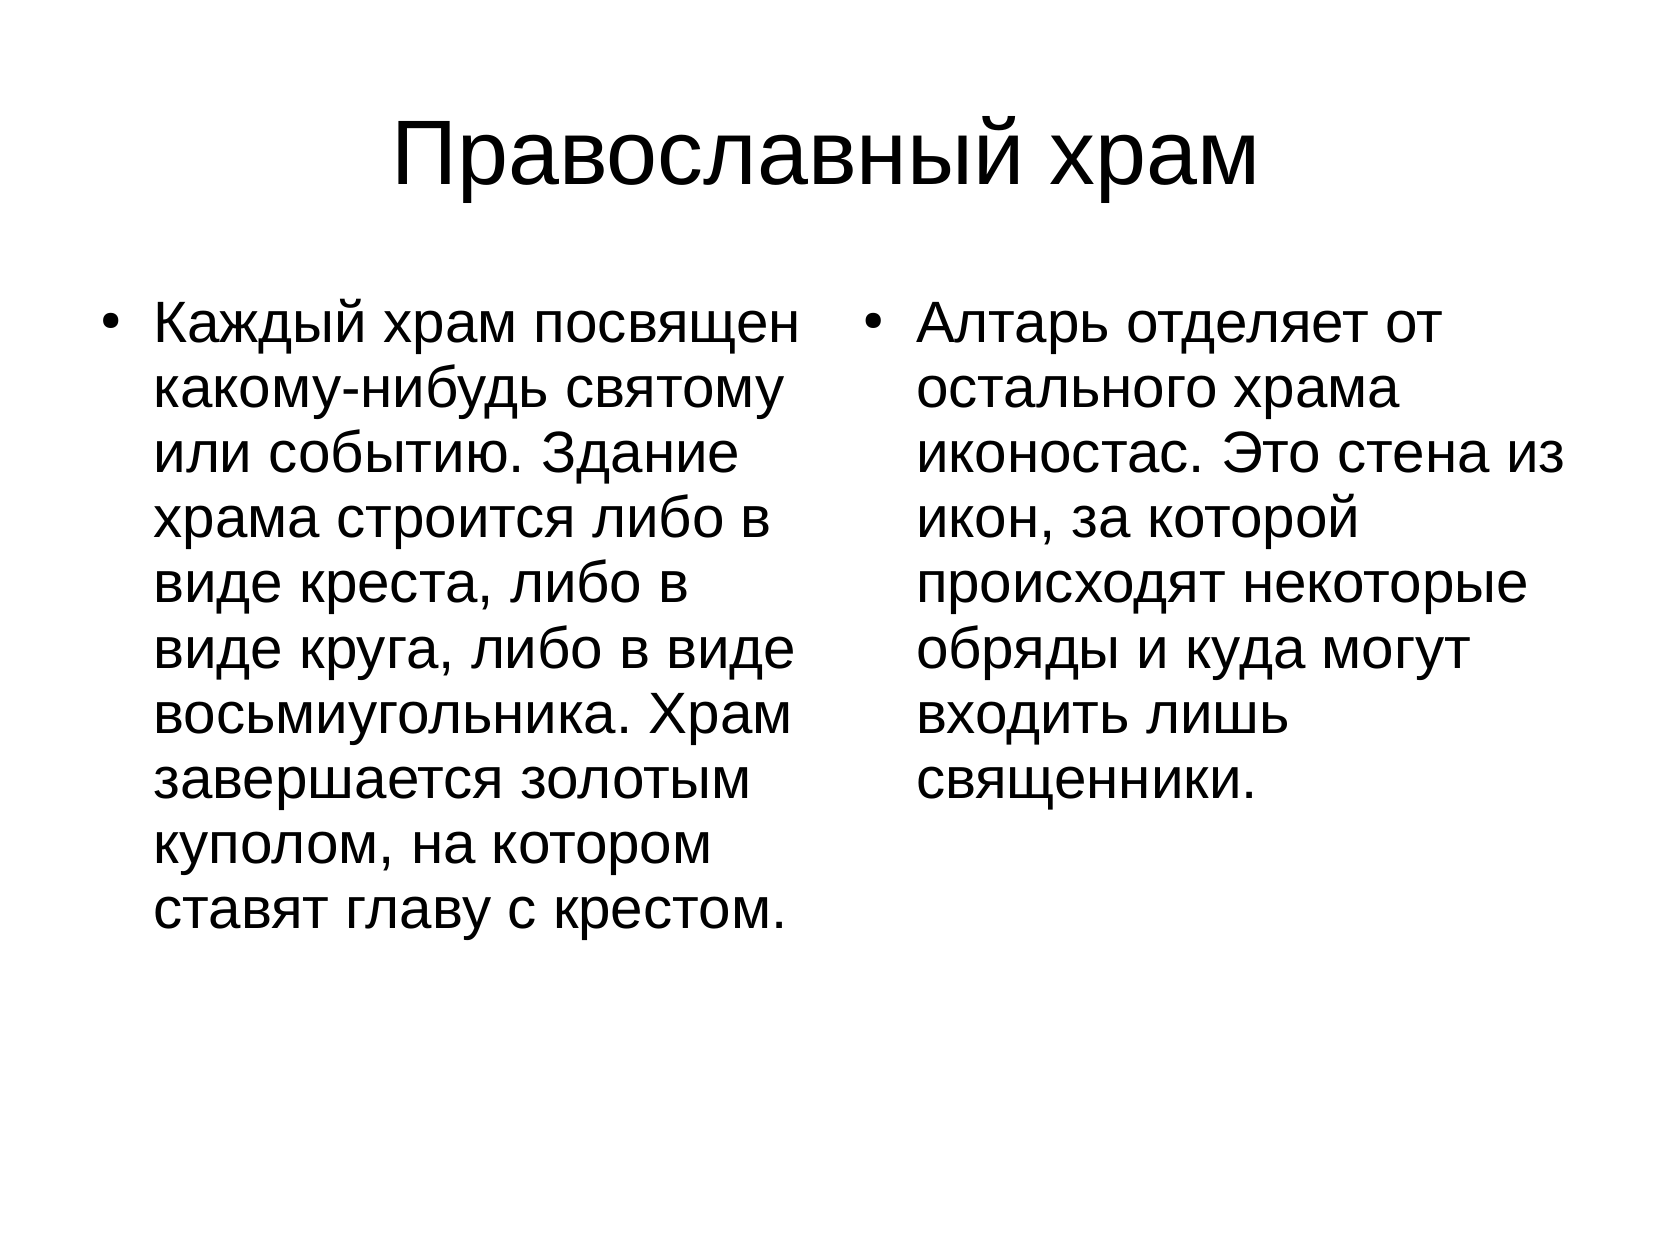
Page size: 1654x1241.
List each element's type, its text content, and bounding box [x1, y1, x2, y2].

title Православный храм [82, 49, 1571, 257]
list Каждый храм посвящен какому-нибудь святому или событию. Здание храма строится либо в виде креста, либо в виде круга, либо в виде восьмиугольника. Храм завершается золотым куполом, на котором ставят главу с крестом. [82, 290, 809, 1109]
list Алтарь отделяет от остального храма иконостас. Это стена из икон, за которой происходят некоторые обряды и куда могут входить лишь священники. [845, 290, 1572, 1109]
